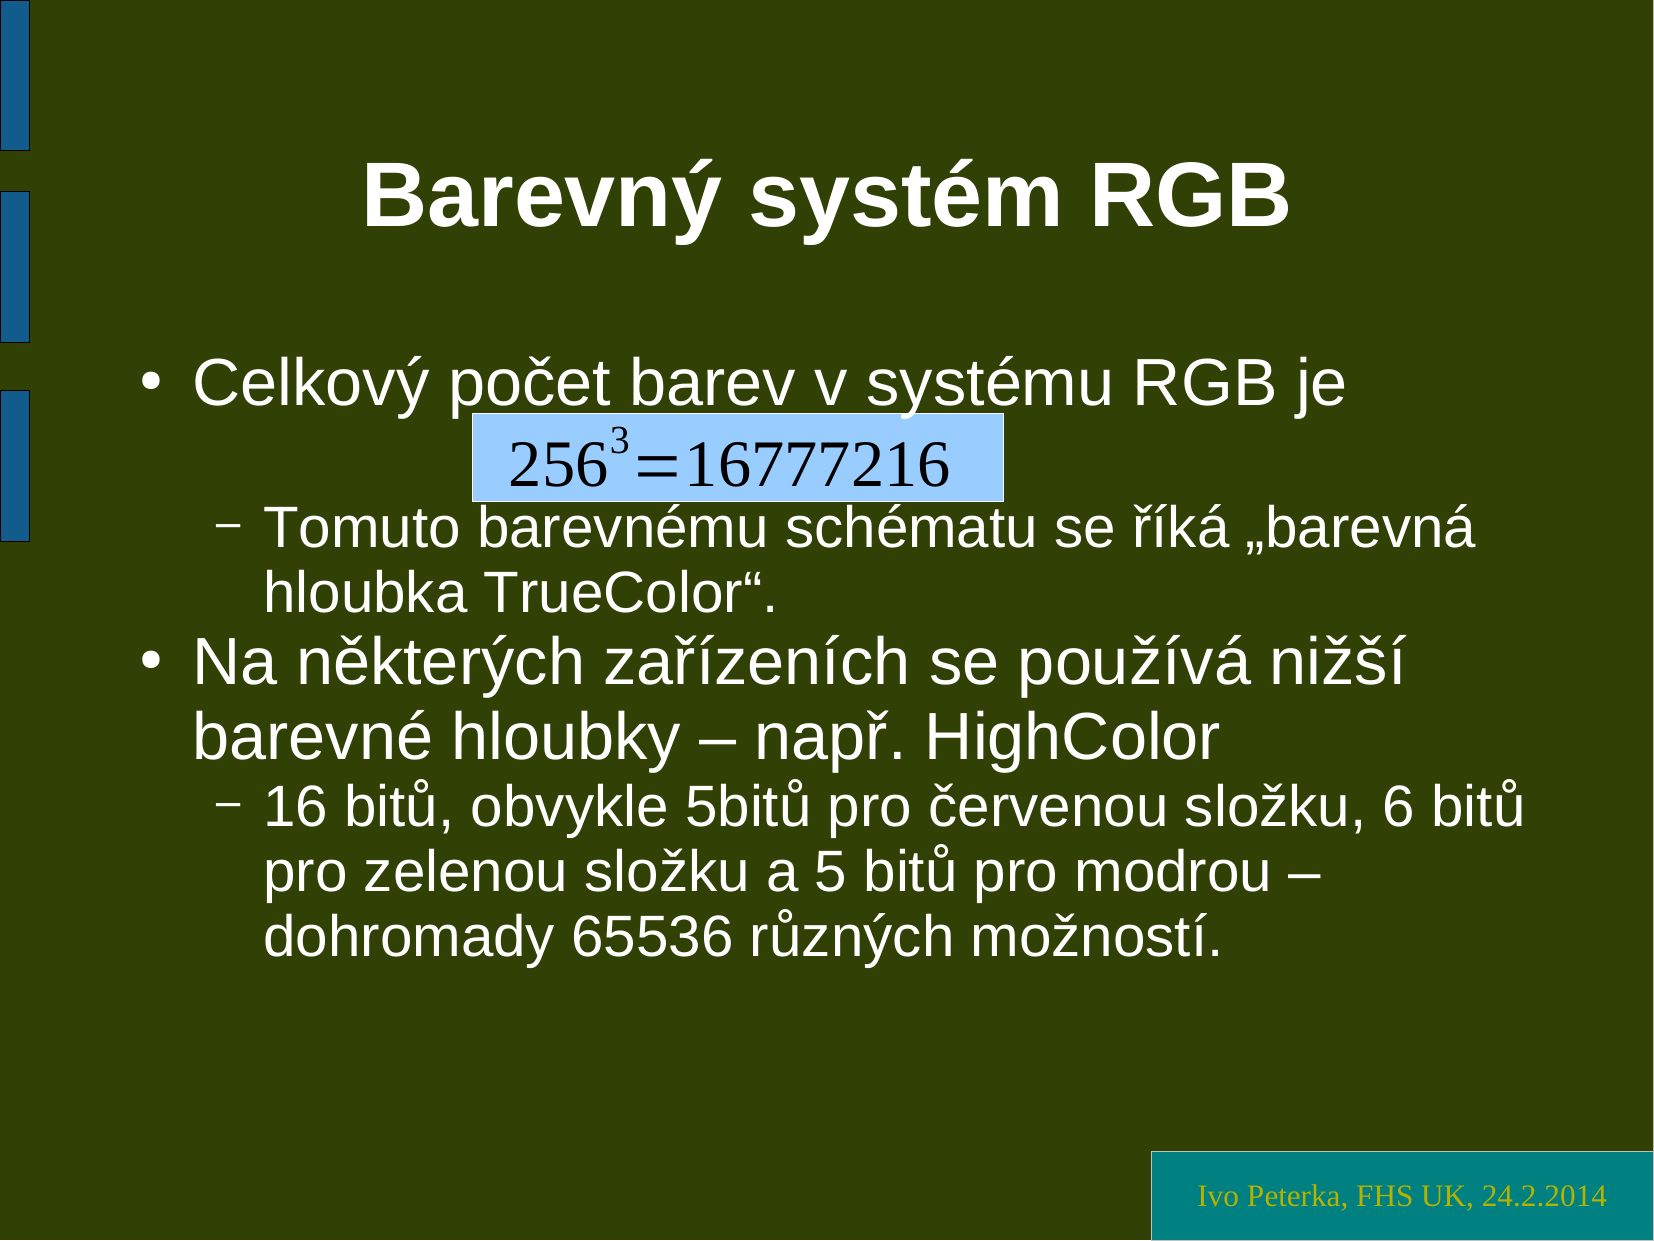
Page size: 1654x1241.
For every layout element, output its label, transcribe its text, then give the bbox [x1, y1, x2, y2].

title Barevný systém RGB [121, 98, 1534, 291]
chart [501, 418, 959, 502]
list Celkový počet barev v systému RGB je Tomuto barevnému schématu se říká „barevná hloubka TrueColor“. Na některých zařízeních se používá nižší barevné hloubky – např. HighColor 16 bitů, obvykle 5bitů pro červenou složku, 6 bitů pro zelenou složku a 5 bitů pro modrou – dohromady 65536 různých možností. [121, 344, 1534, 1112]
